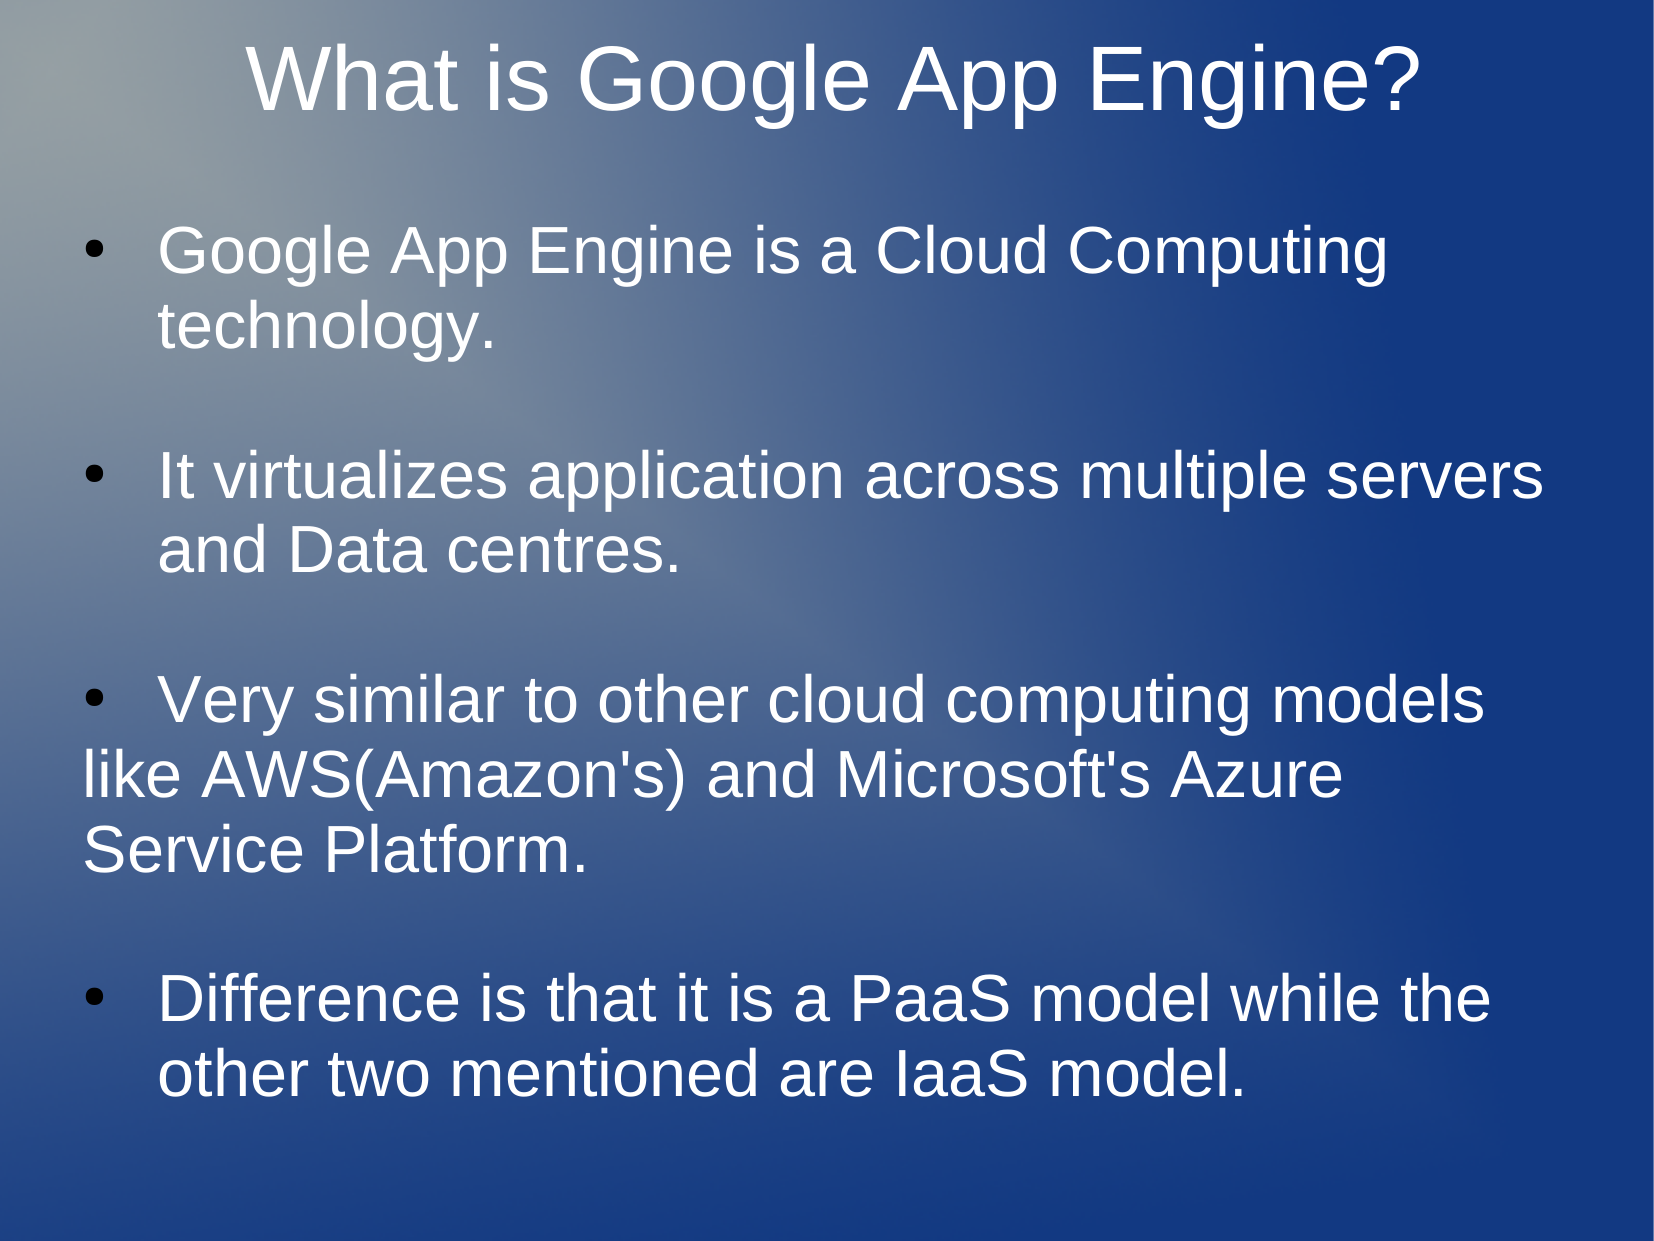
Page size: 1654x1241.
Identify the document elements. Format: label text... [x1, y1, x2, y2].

subtitle Google App Engine is a Cloud Computing technology. It virtualizes application across multiple servers and Data centres. Very similar to other cloud computing models like AWS(Amazon's) and Microsoft's Azure Service Platform. Difference is that it is a PaaS model while the other two mentioned are IaaS model. [82, 213, 1571, 1186]
picture [0, 0, 1654, 1241]
title What is Google App Engine? [90, 0, 1579, 175]
